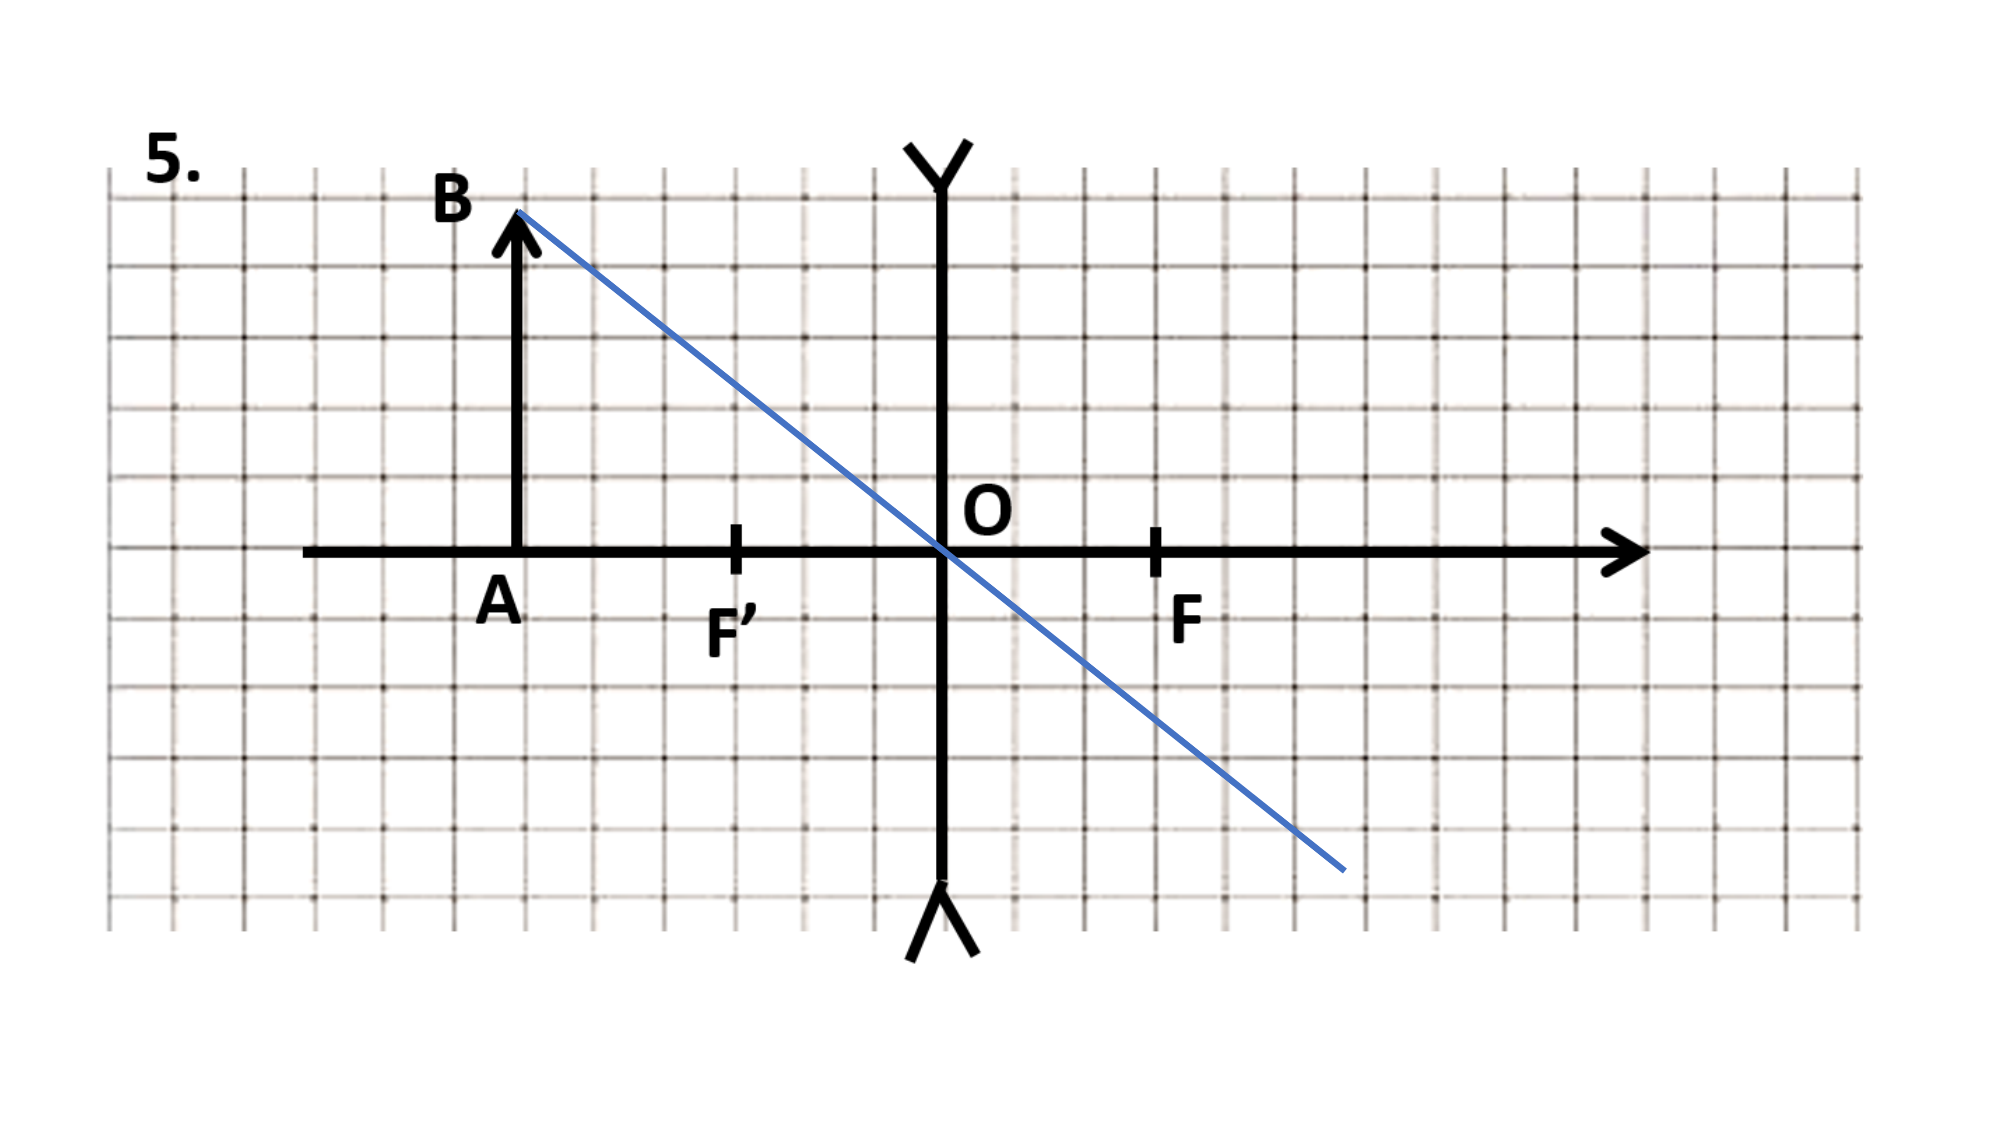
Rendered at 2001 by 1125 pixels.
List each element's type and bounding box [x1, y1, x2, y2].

picture [101, 125, 1881, 969]
